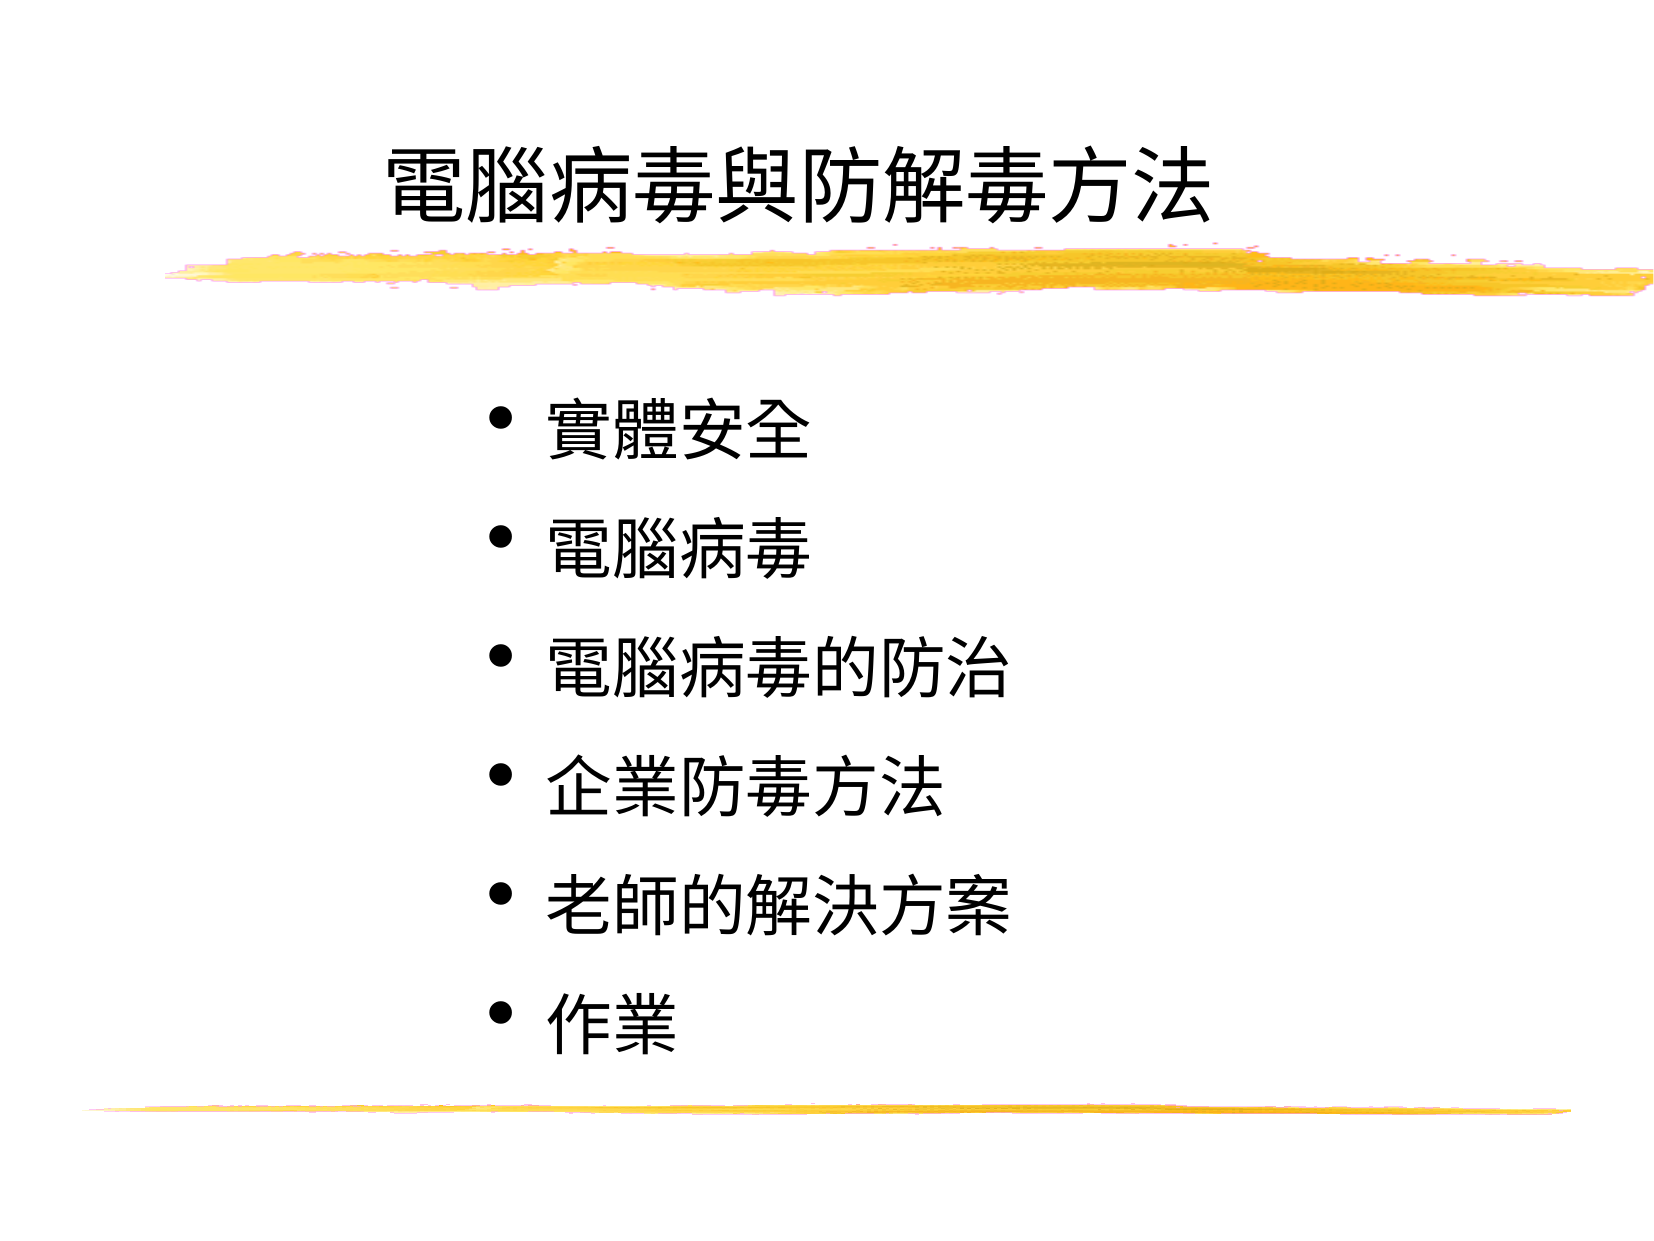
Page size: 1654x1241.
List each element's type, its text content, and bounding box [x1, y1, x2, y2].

picture [165, 237, 1654, 308]
list 實體安全 電腦病毒 電腦病毒的防治 企業防毒方法 老師的解決方案 作業 [474, 361, 1550, 879]
title 電腦病毒與防解毒方法 [96, 41, 1502, 249]
picture [82, 1102, 1571, 1117]
